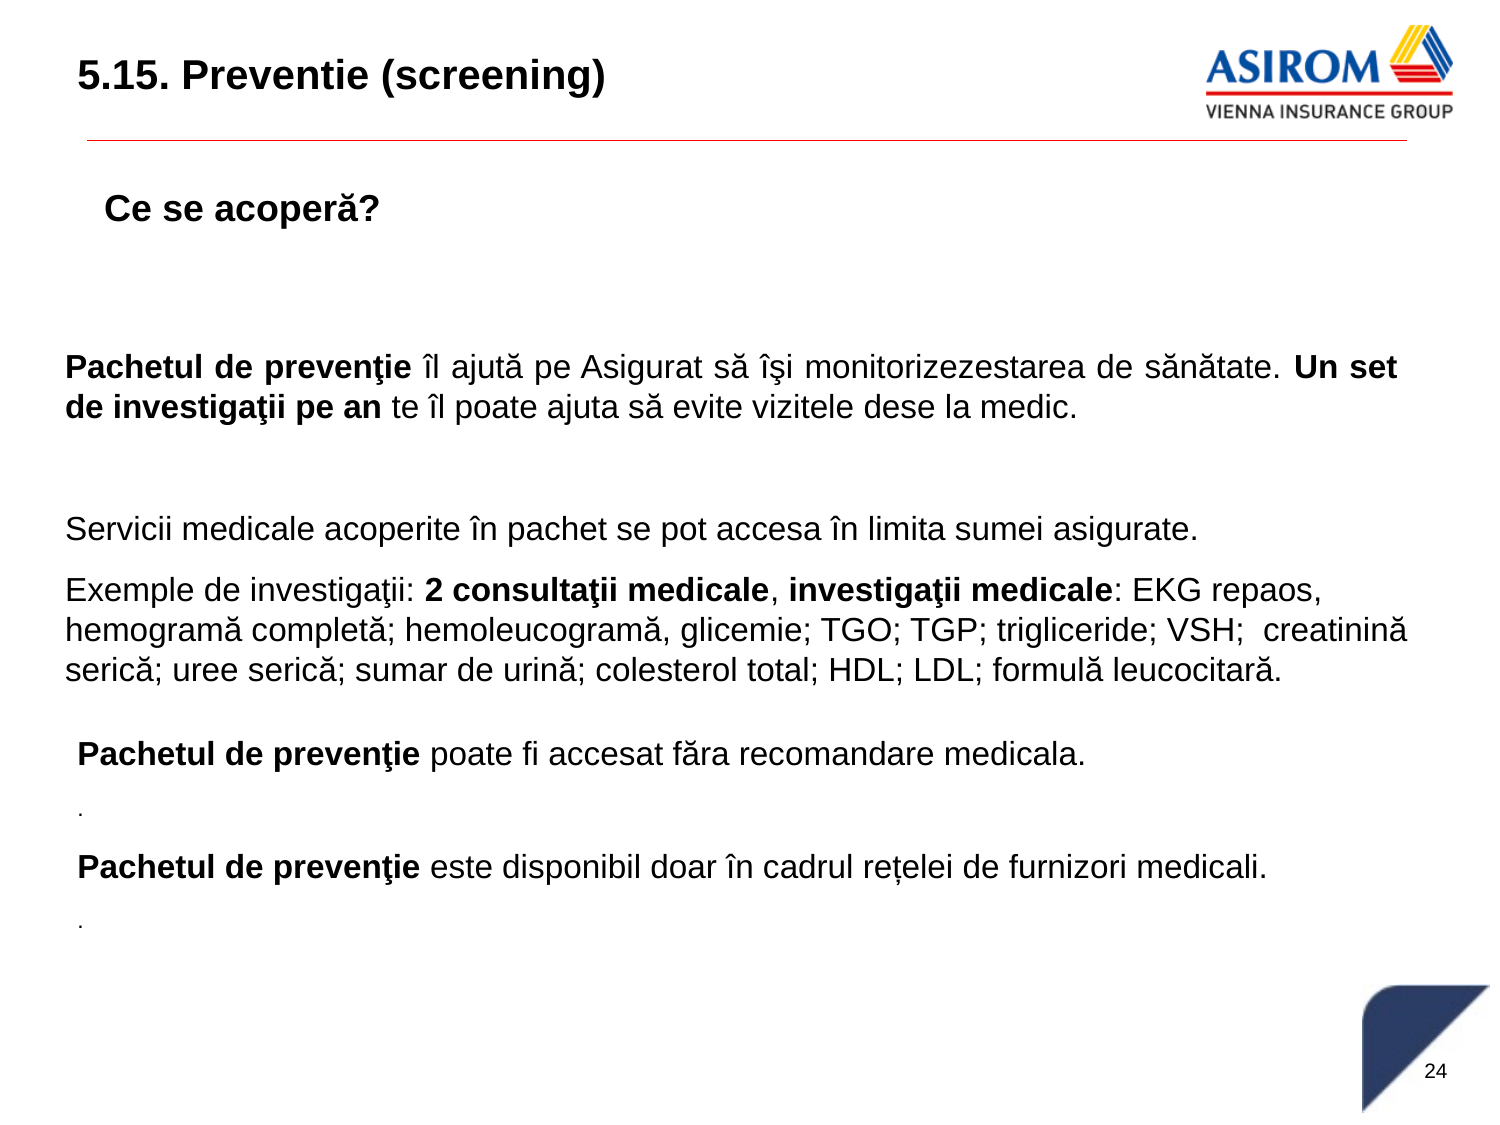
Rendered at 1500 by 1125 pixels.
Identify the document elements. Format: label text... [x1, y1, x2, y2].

text_box Pachetul de prevenţie îl ajută pe Asigurat să îşi monitorizezestarea de sănătate. Un set de investigaţii pe an te îl poate ajuta să evite vizitele dese la medic. [49, 337, 1413, 444]
text_box Pachetul de prevenţie poate fi accesat făra recomandare medicala. . [62, 725, 1350, 832]
picture [1362, 984, 1490, 1113]
picture [1206, 12, 1453, 134]
text_box Ce se acoperă? [89, 176, 396, 237]
text_box Pachetul de prevenţie este disponibil doar în cadrul rețelei de furnizori medicali. . [62, 837, 1350, 944]
text_box 5.15. Preventie (screening) [62, 50, 1150, 105]
text_box Servicii medicale acoperite în pachet se pot accesa în limita sumei asigurate. Exemple de investigaţii: 2 consultaţii medicale, investigaţii medicale: EKG repaos, hemogramă completă; hemoleucogramă, glicemie; TGO; TGP; trigliceride; VSH; creatinină serică; uree serică; sumar de urină; colesterol total; HDL; LDL; formulă leucocitară. [50, 500, 1450, 750]
